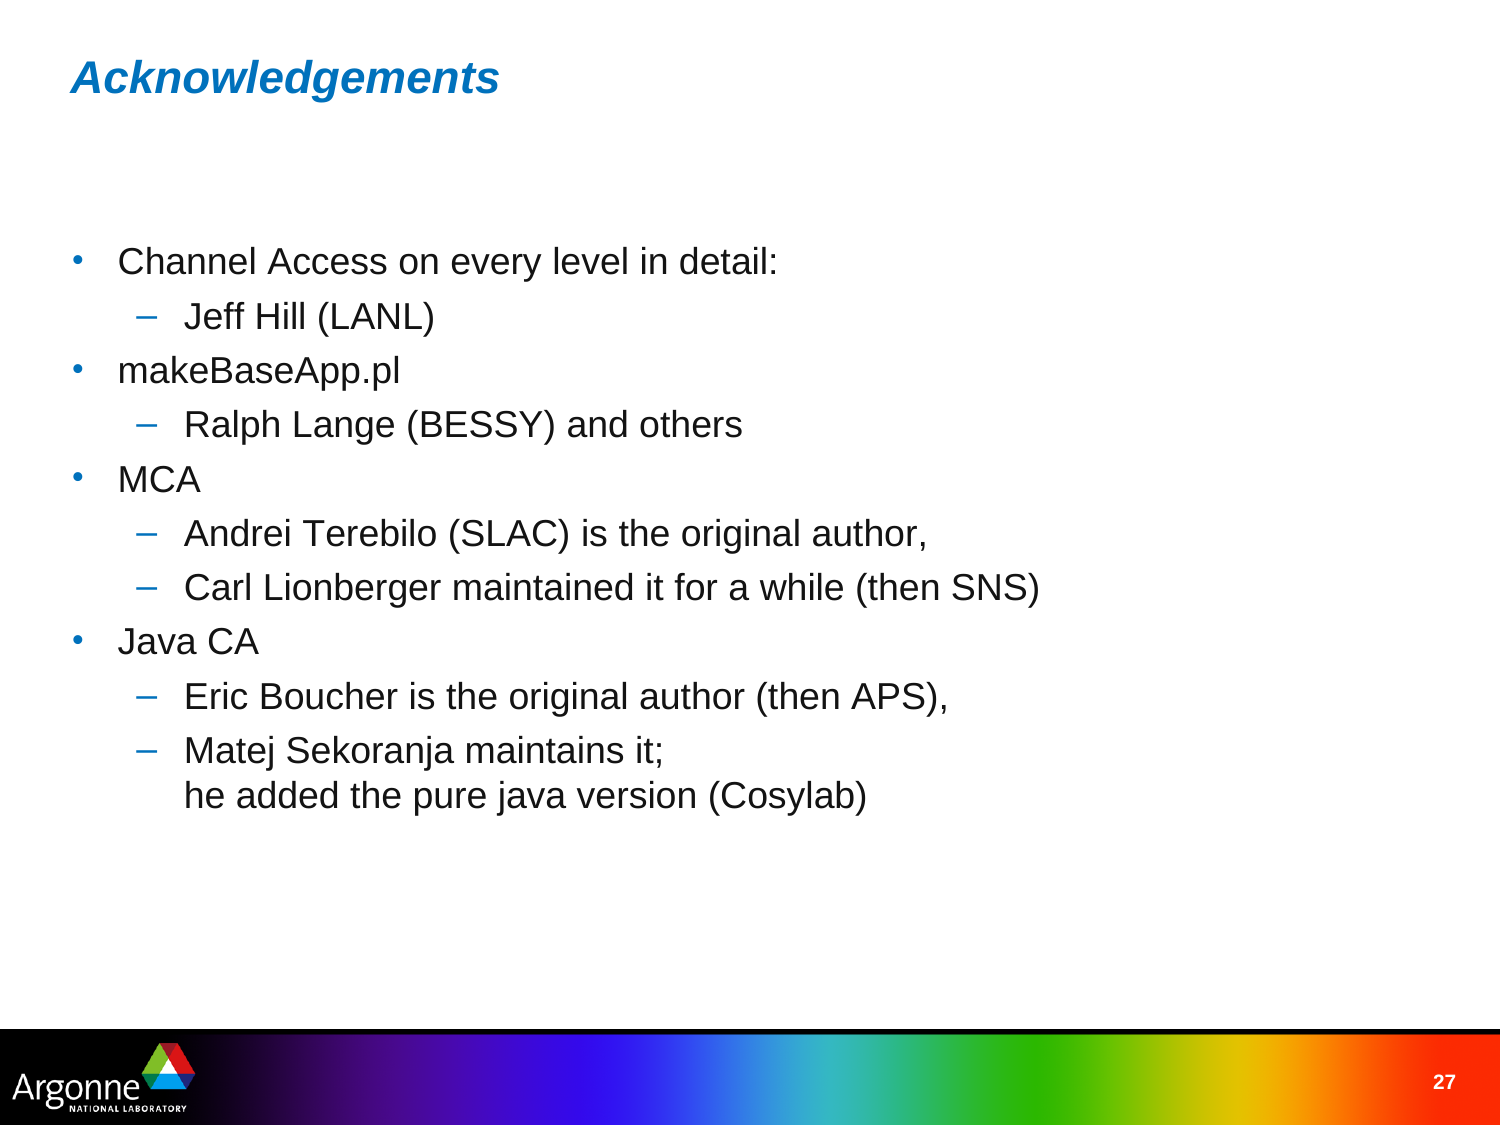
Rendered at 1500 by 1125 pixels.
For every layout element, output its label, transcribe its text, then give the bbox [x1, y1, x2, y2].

list Channel Access on every level in detail: Jeff Hill (LANL) makeBaseApp.pl Ralph Lange (BESSY) and others MCA Andrei Terebilo (SLAC) is the original author, Carl Lionberger maintained it for a while (then SNS) Java CA Eric Boucher is the original author (then APS), Matej Sekoranja maintains it; he added the pure java version (Cosylab) [56, 229, 1359, 973]
title Acknowledgements [55, 54, 1361, 120]
picture [0, 1029, 1500, 1125]
